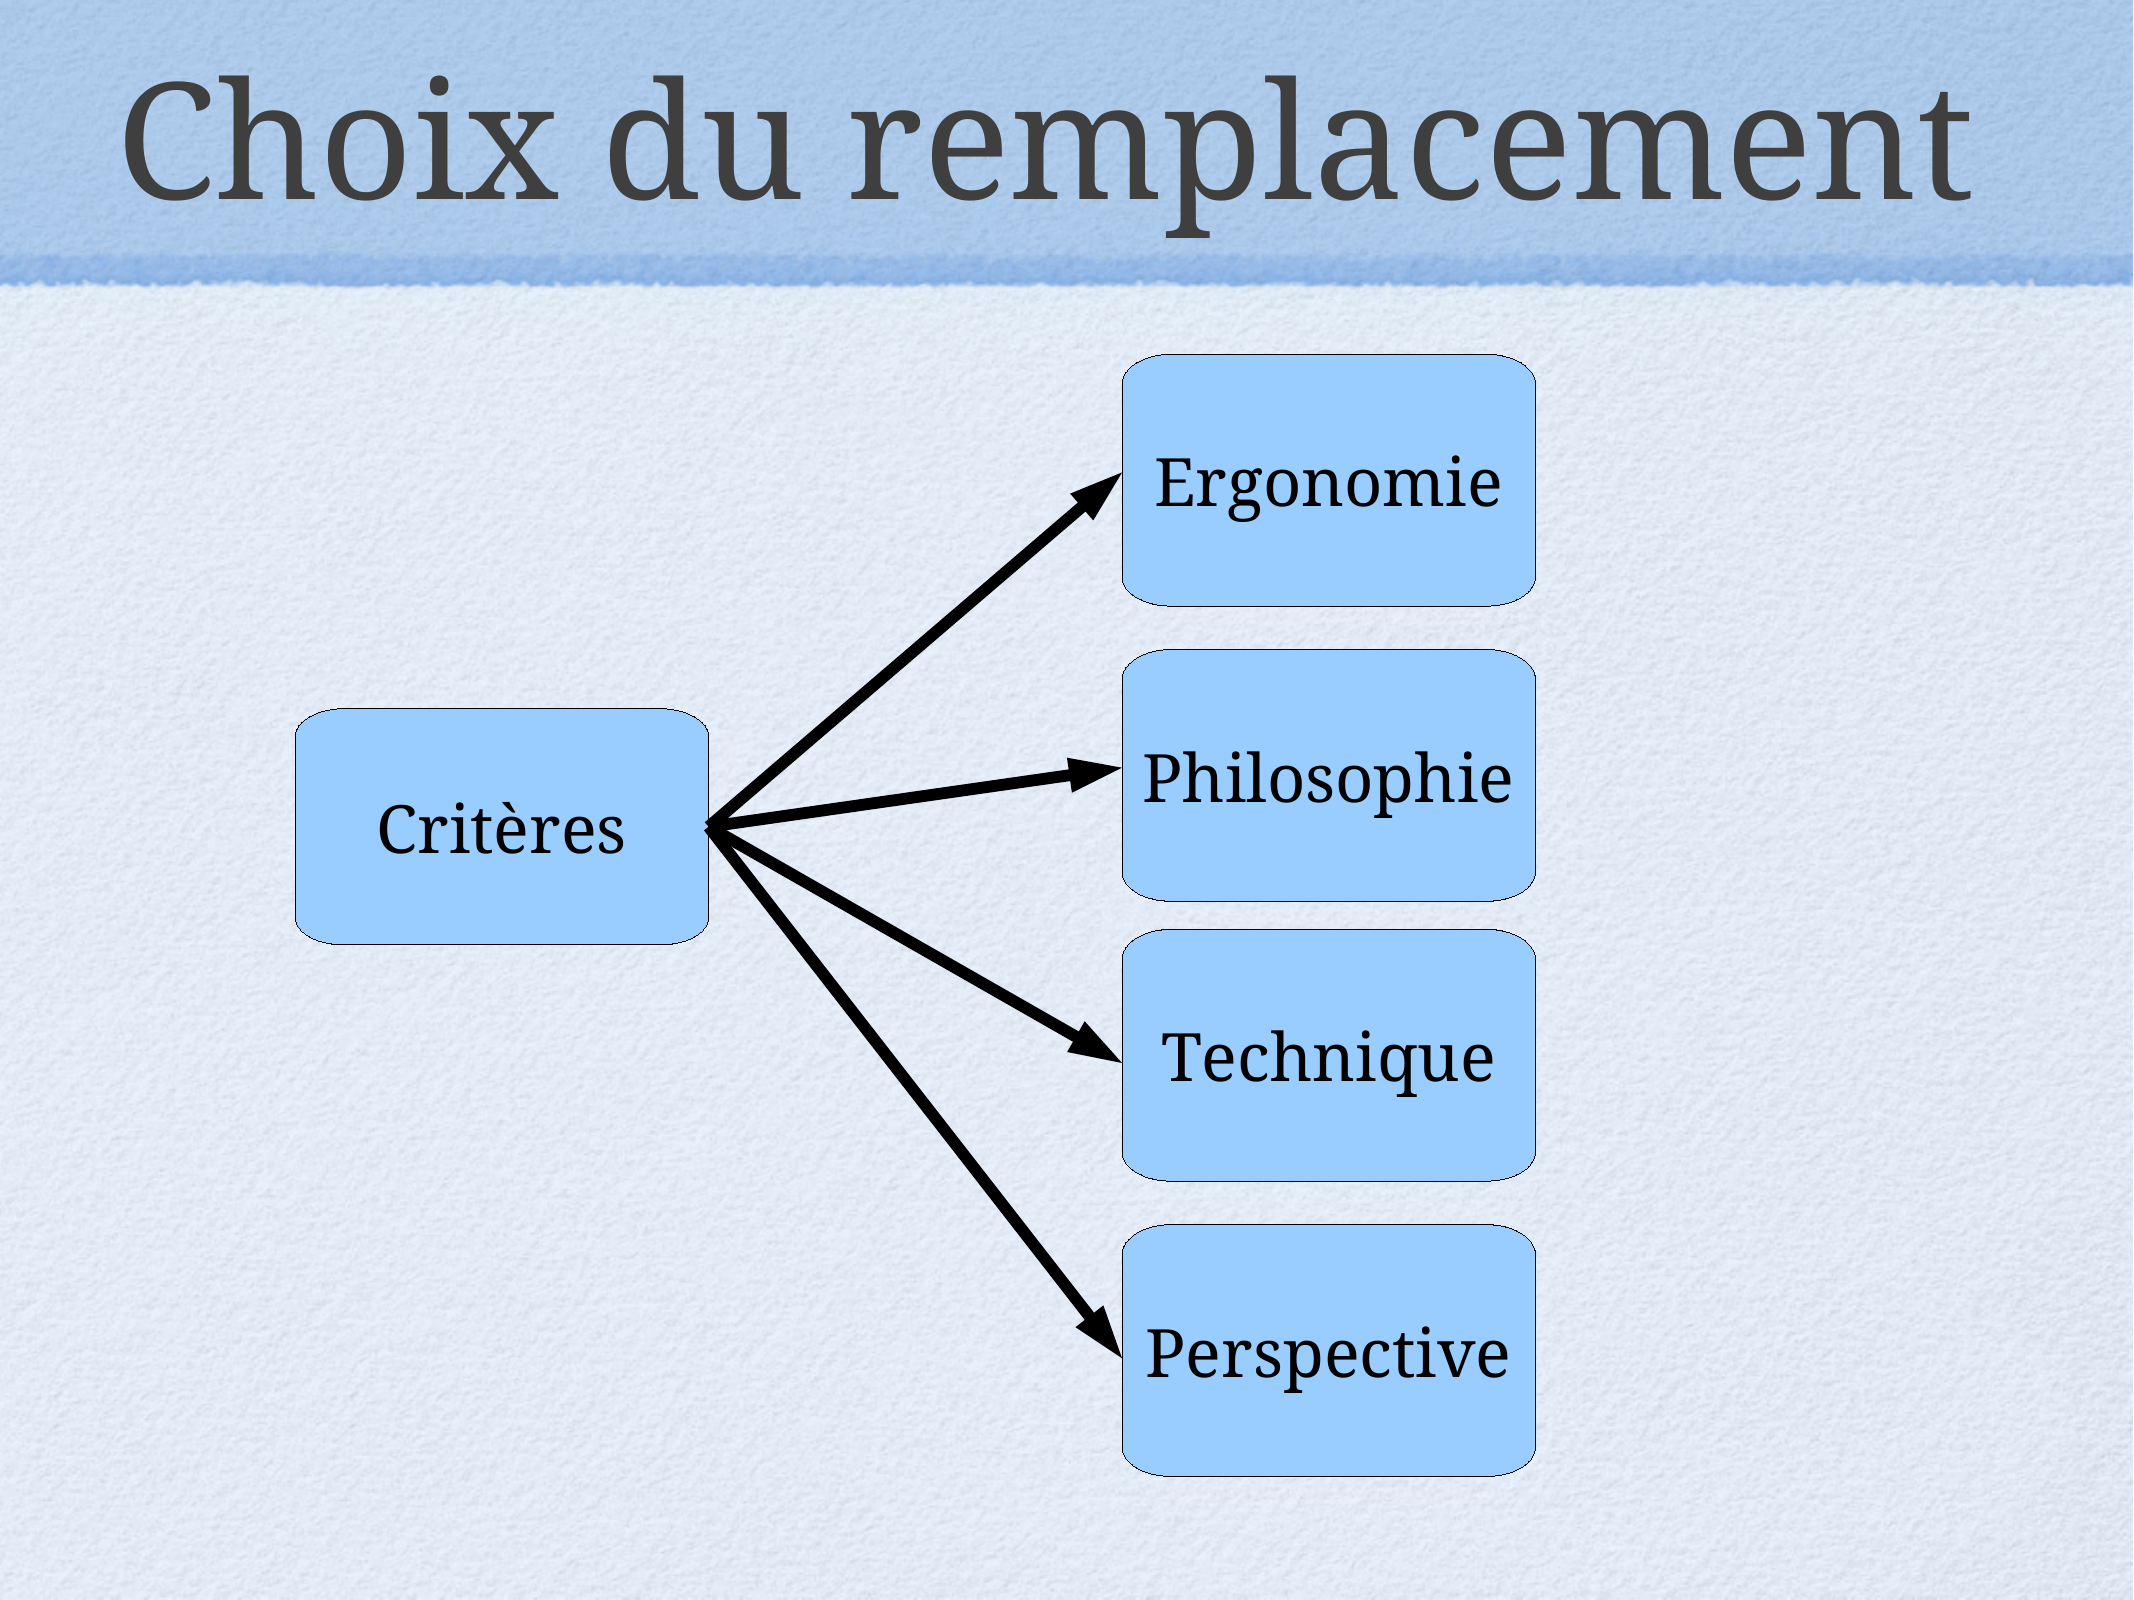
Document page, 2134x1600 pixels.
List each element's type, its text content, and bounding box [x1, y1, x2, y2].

text_box Technique [1122, 929, 1536, 1182]
title Choix du remplacement [72, 24, 2061, 248]
text_box Ergonomie [1122, 354, 1536, 607]
text_box Critères [295, 708, 709, 945]
text_box Philosophie [1122, 649, 1536, 902]
text_box Perspective [1122, 1224, 1536, 1477]
picture [0, 0, 2134, 1600]
